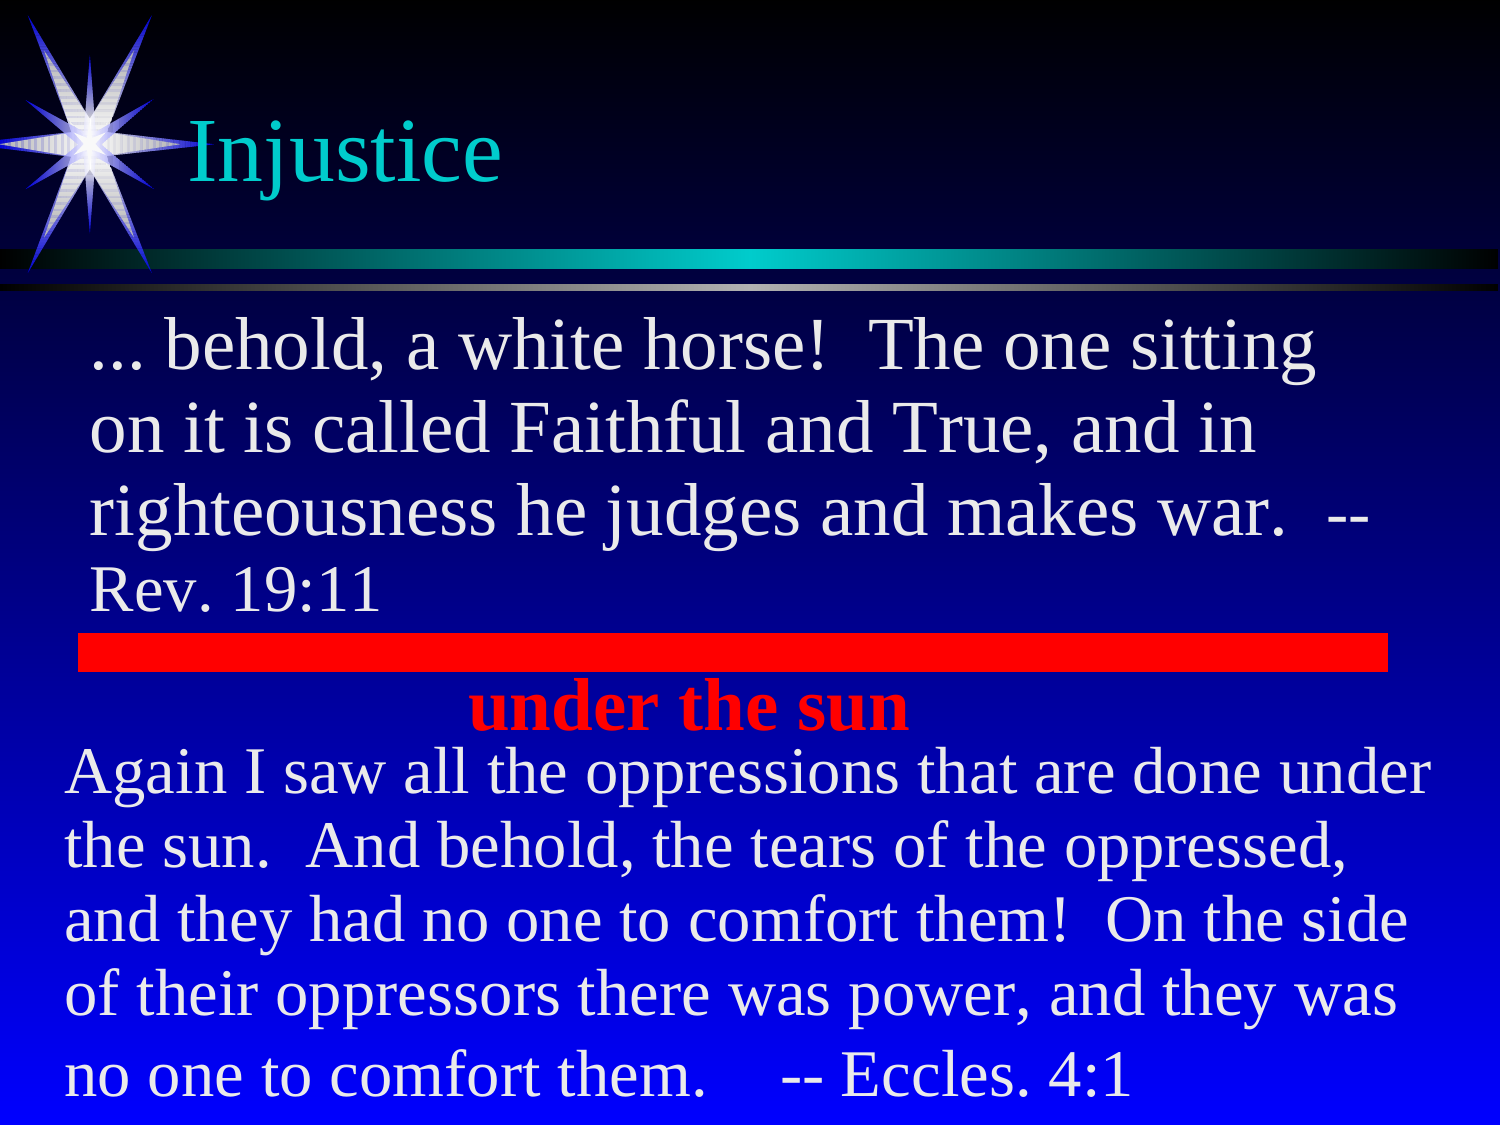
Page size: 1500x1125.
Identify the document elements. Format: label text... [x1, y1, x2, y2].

text_box [78, 634, 1388, 672]
text_box ... behold, a white horse! The one sitting on it is called Faithful and True, and in righteousness he judges and makes war. -- Rev. 19:11 [75, 295, 1388, 634]
text_box Again I saw all the oppressions that are done under the sun. And behold, the tears of the oppressed, and they had no one to comfort them! On the side of their oppressors there was power, and they was no one to comfort them. -- Eccles. 4:1 [49, 726, 1475, 1121]
text_box under the sun [453, 656, 941, 726]
title Injustice [187, 63, 1463, 237]
